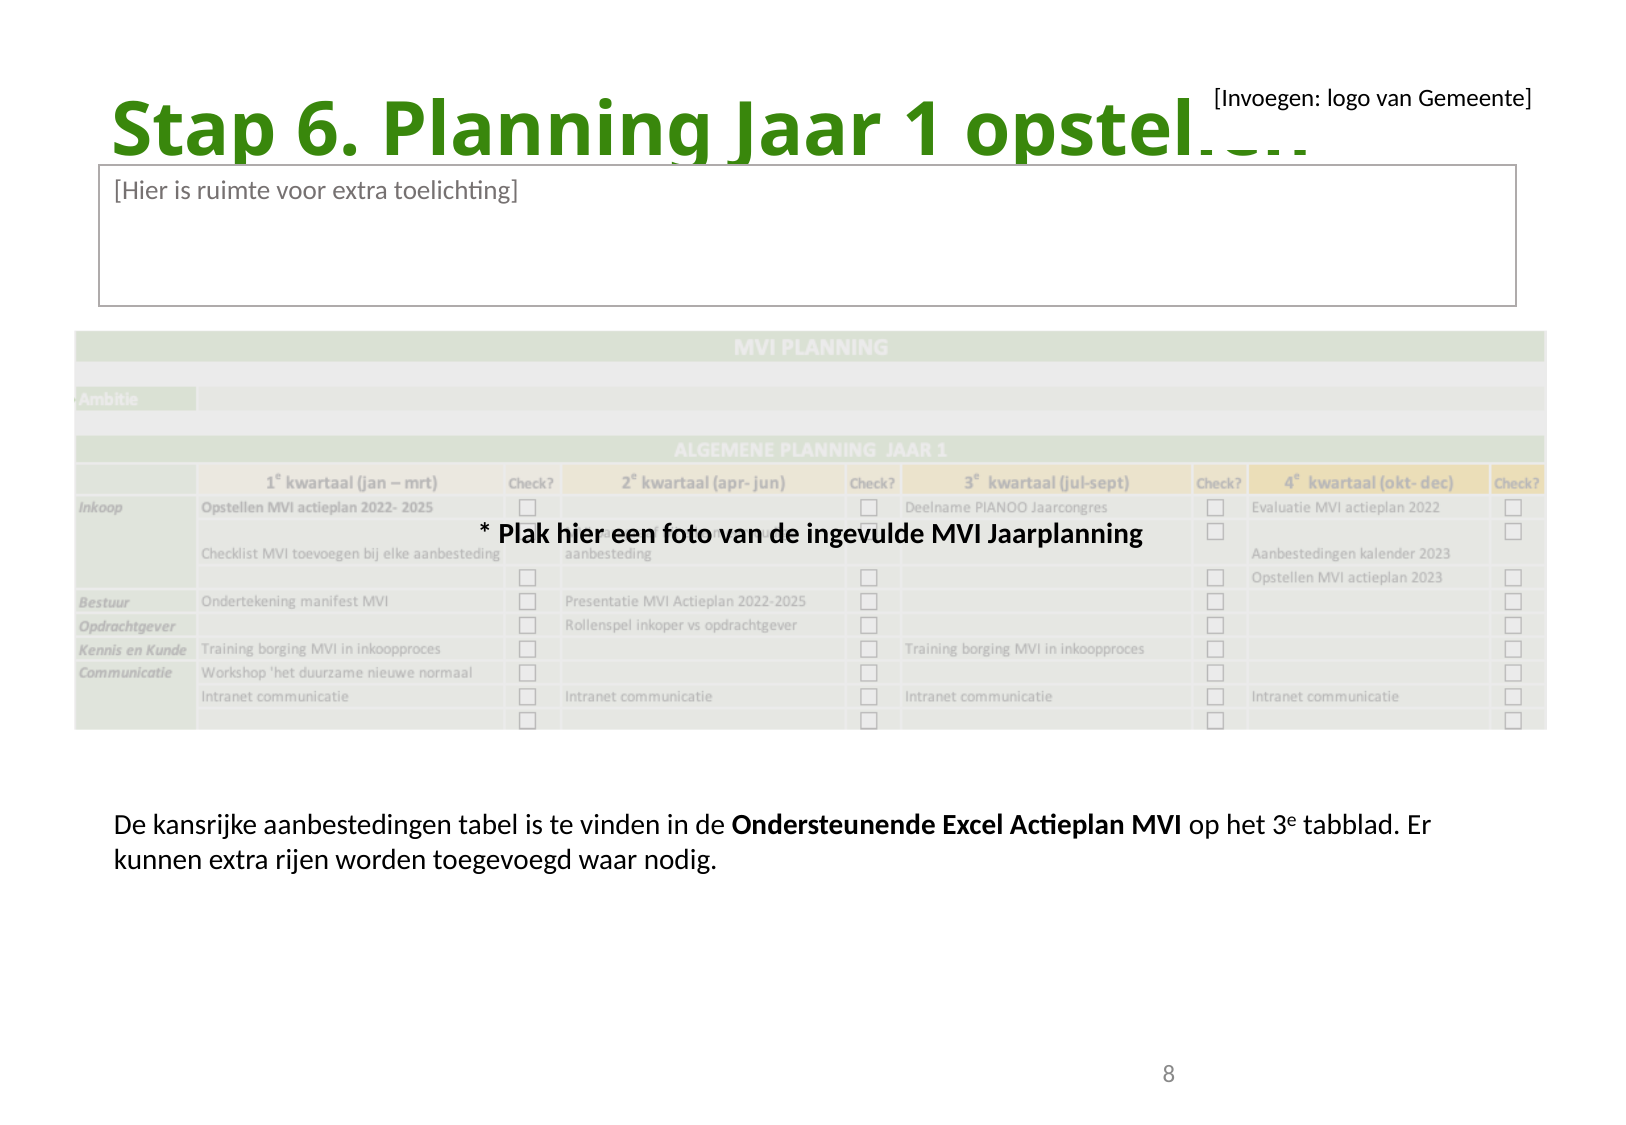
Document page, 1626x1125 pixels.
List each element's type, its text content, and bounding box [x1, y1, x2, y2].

text_box [74, 558, 1547, 730]
text_box Stap 6. Planning Jaar 1 opstellen [98, 28, 1613, 179]
text_box * Plak hier een foto van de ingevulde MVI Jaarplanning [0, 506, 1624, 558]
text_box [Invoegen: logo van Gemeente] [1191, 44, 1556, 150]
text_box De kansrijke aanbestedingen tabel is te vinden in de Ondersteunende Excel Actieplan MVI op het 3e tabblad. Er kunnen extra rijen worden toegevoegd waar nodig. [99, 798, 1516, 939]
text_box [Hier is ruimte voor extra toelichting] [99, 165, 1516, 306]
text_box [74, 331, 1547, 506]
text_box 8 [1147, 1042, 1514, 1103]
